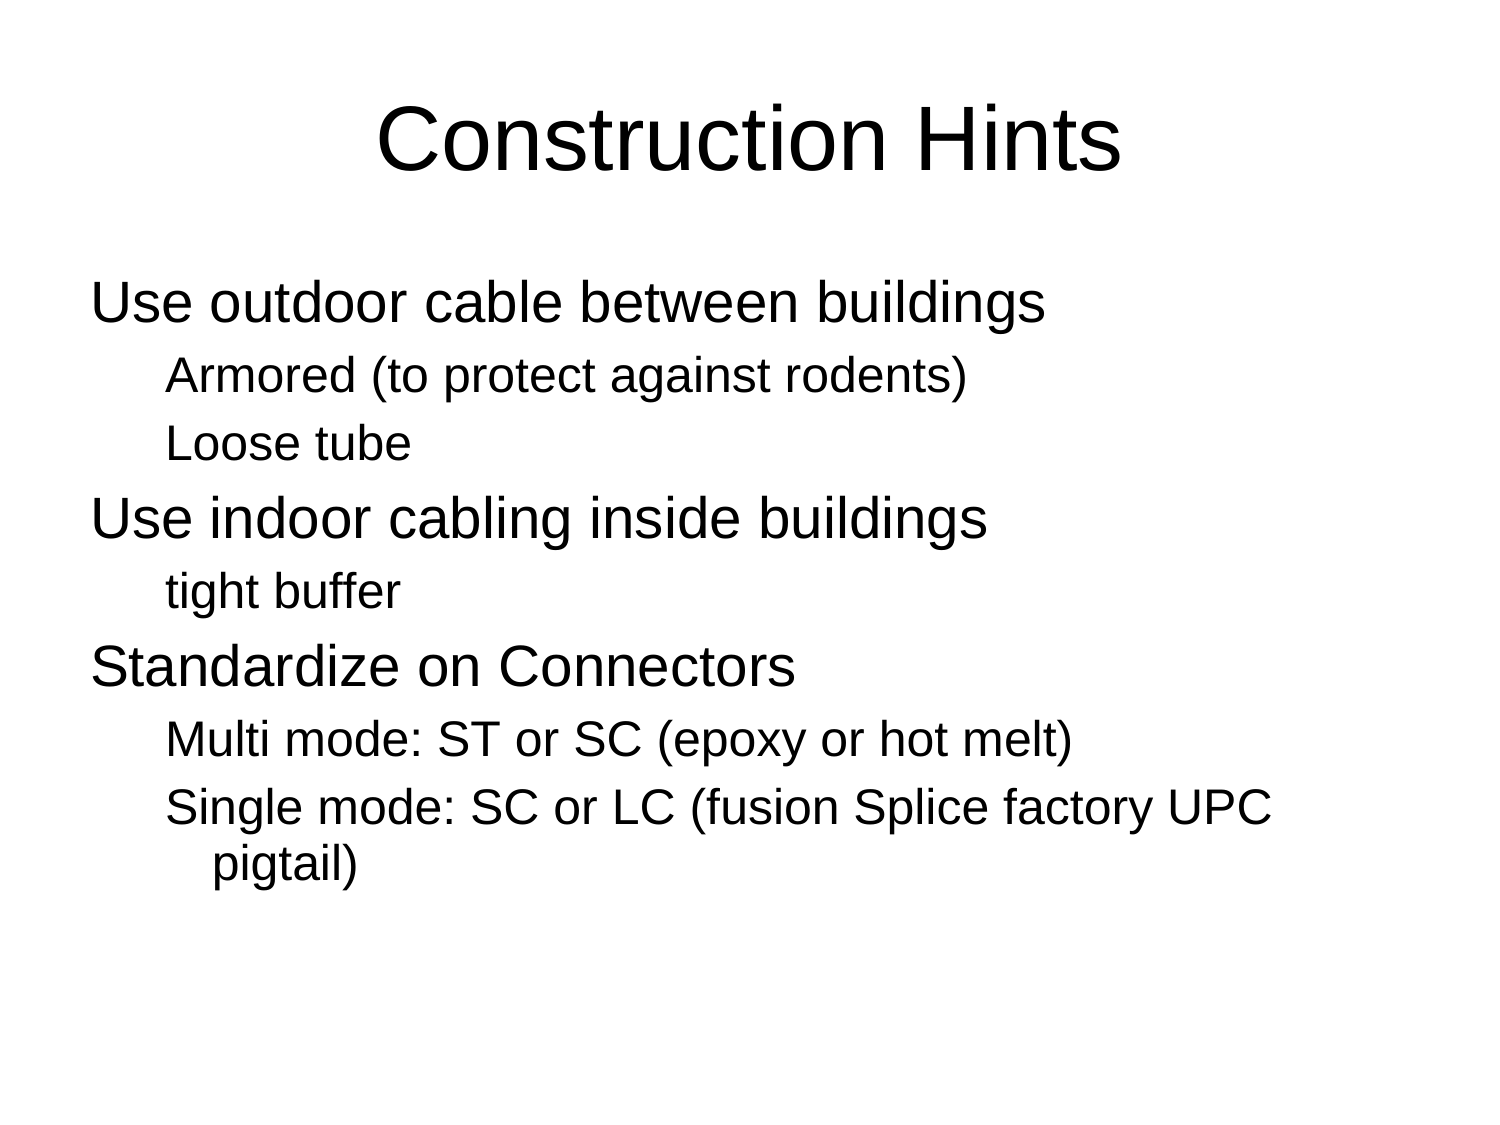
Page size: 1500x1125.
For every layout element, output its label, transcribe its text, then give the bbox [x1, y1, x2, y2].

title Construction Hints [75, 45, 1426, 233]
list Use outdoor cable between buildings Armored (to protect against rodents) Loose tube Use indoor cabling inside buildings tight buffer Standardize on Connectors Multi mode: ST or SC (epoxy or hot melt) Single mode: SC or LC (fusion Splice factory UPC pigtail) [74, 262, 1388, 1012]
